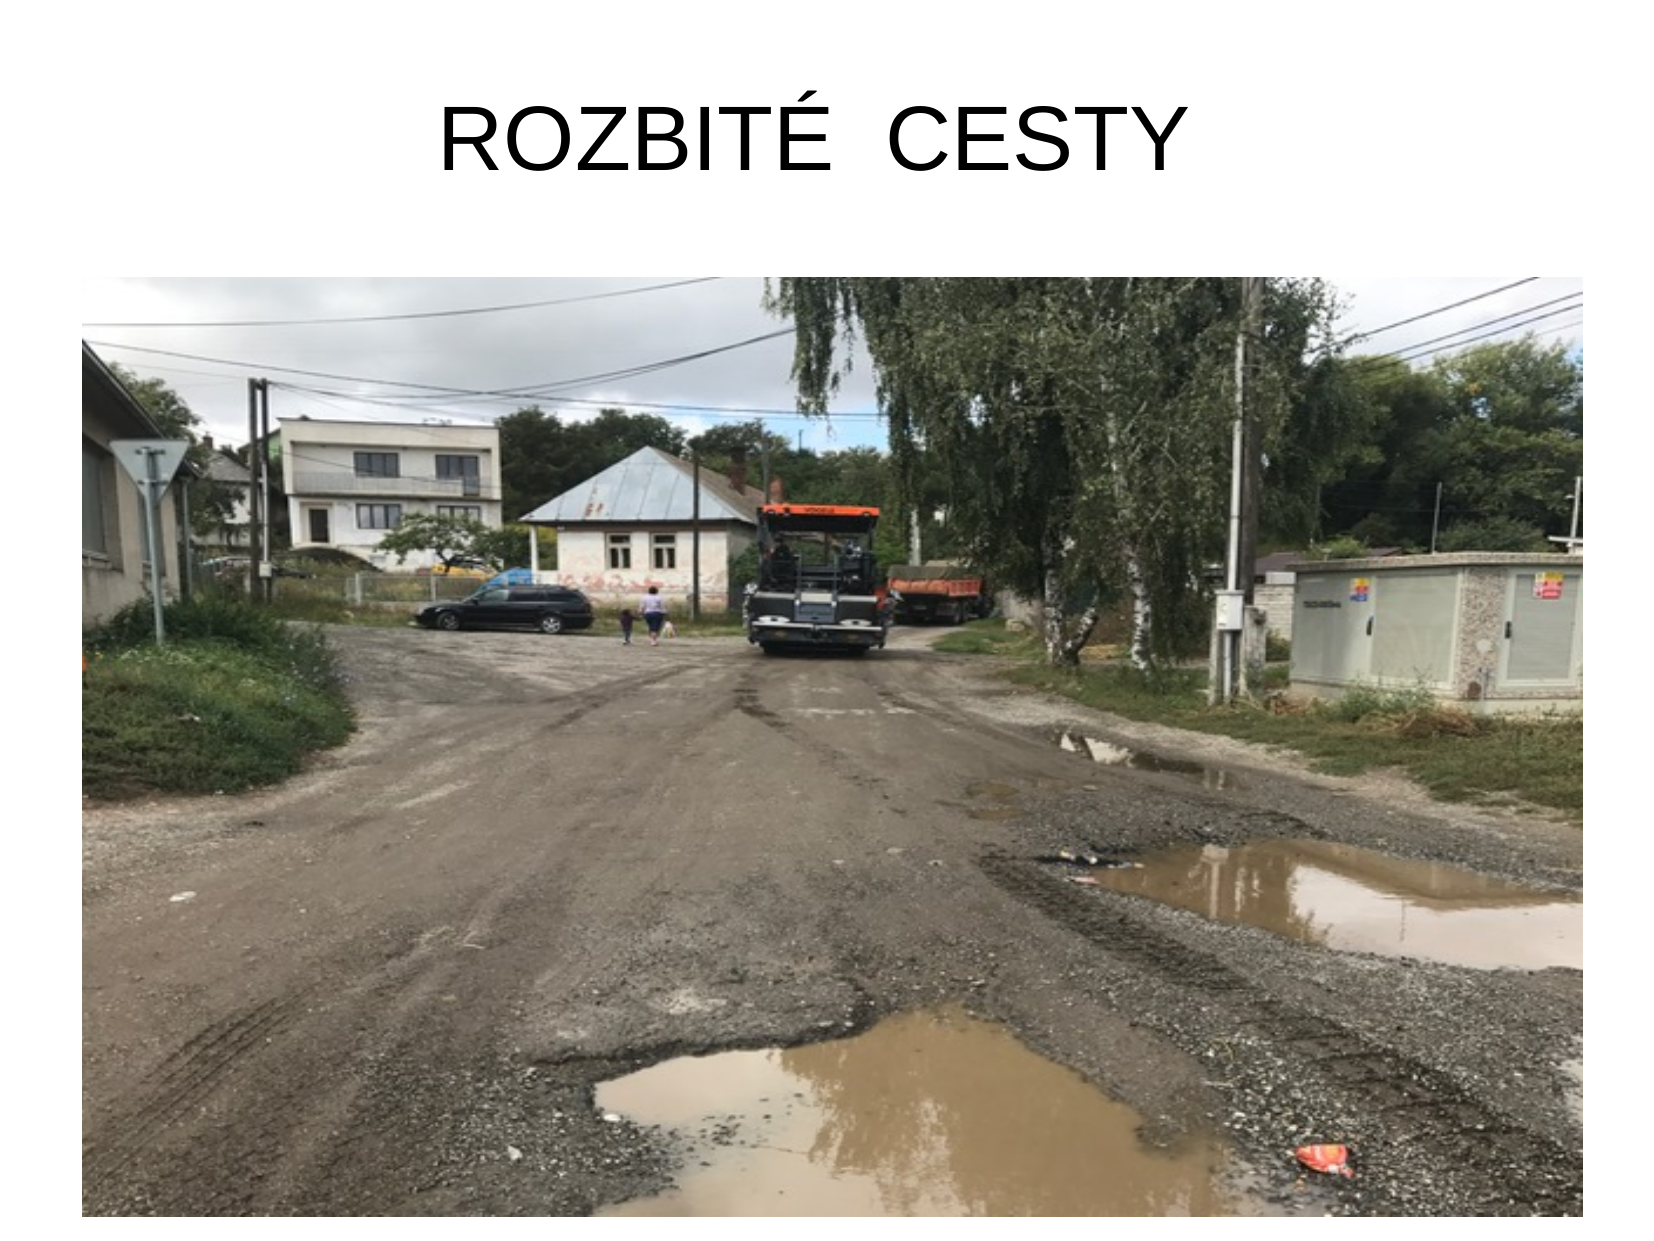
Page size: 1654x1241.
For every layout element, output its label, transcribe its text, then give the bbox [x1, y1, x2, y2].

picture [82, 277, 1583, 1217]
title ROZBITÉ CESTY [70, 35, 1559, 243]
